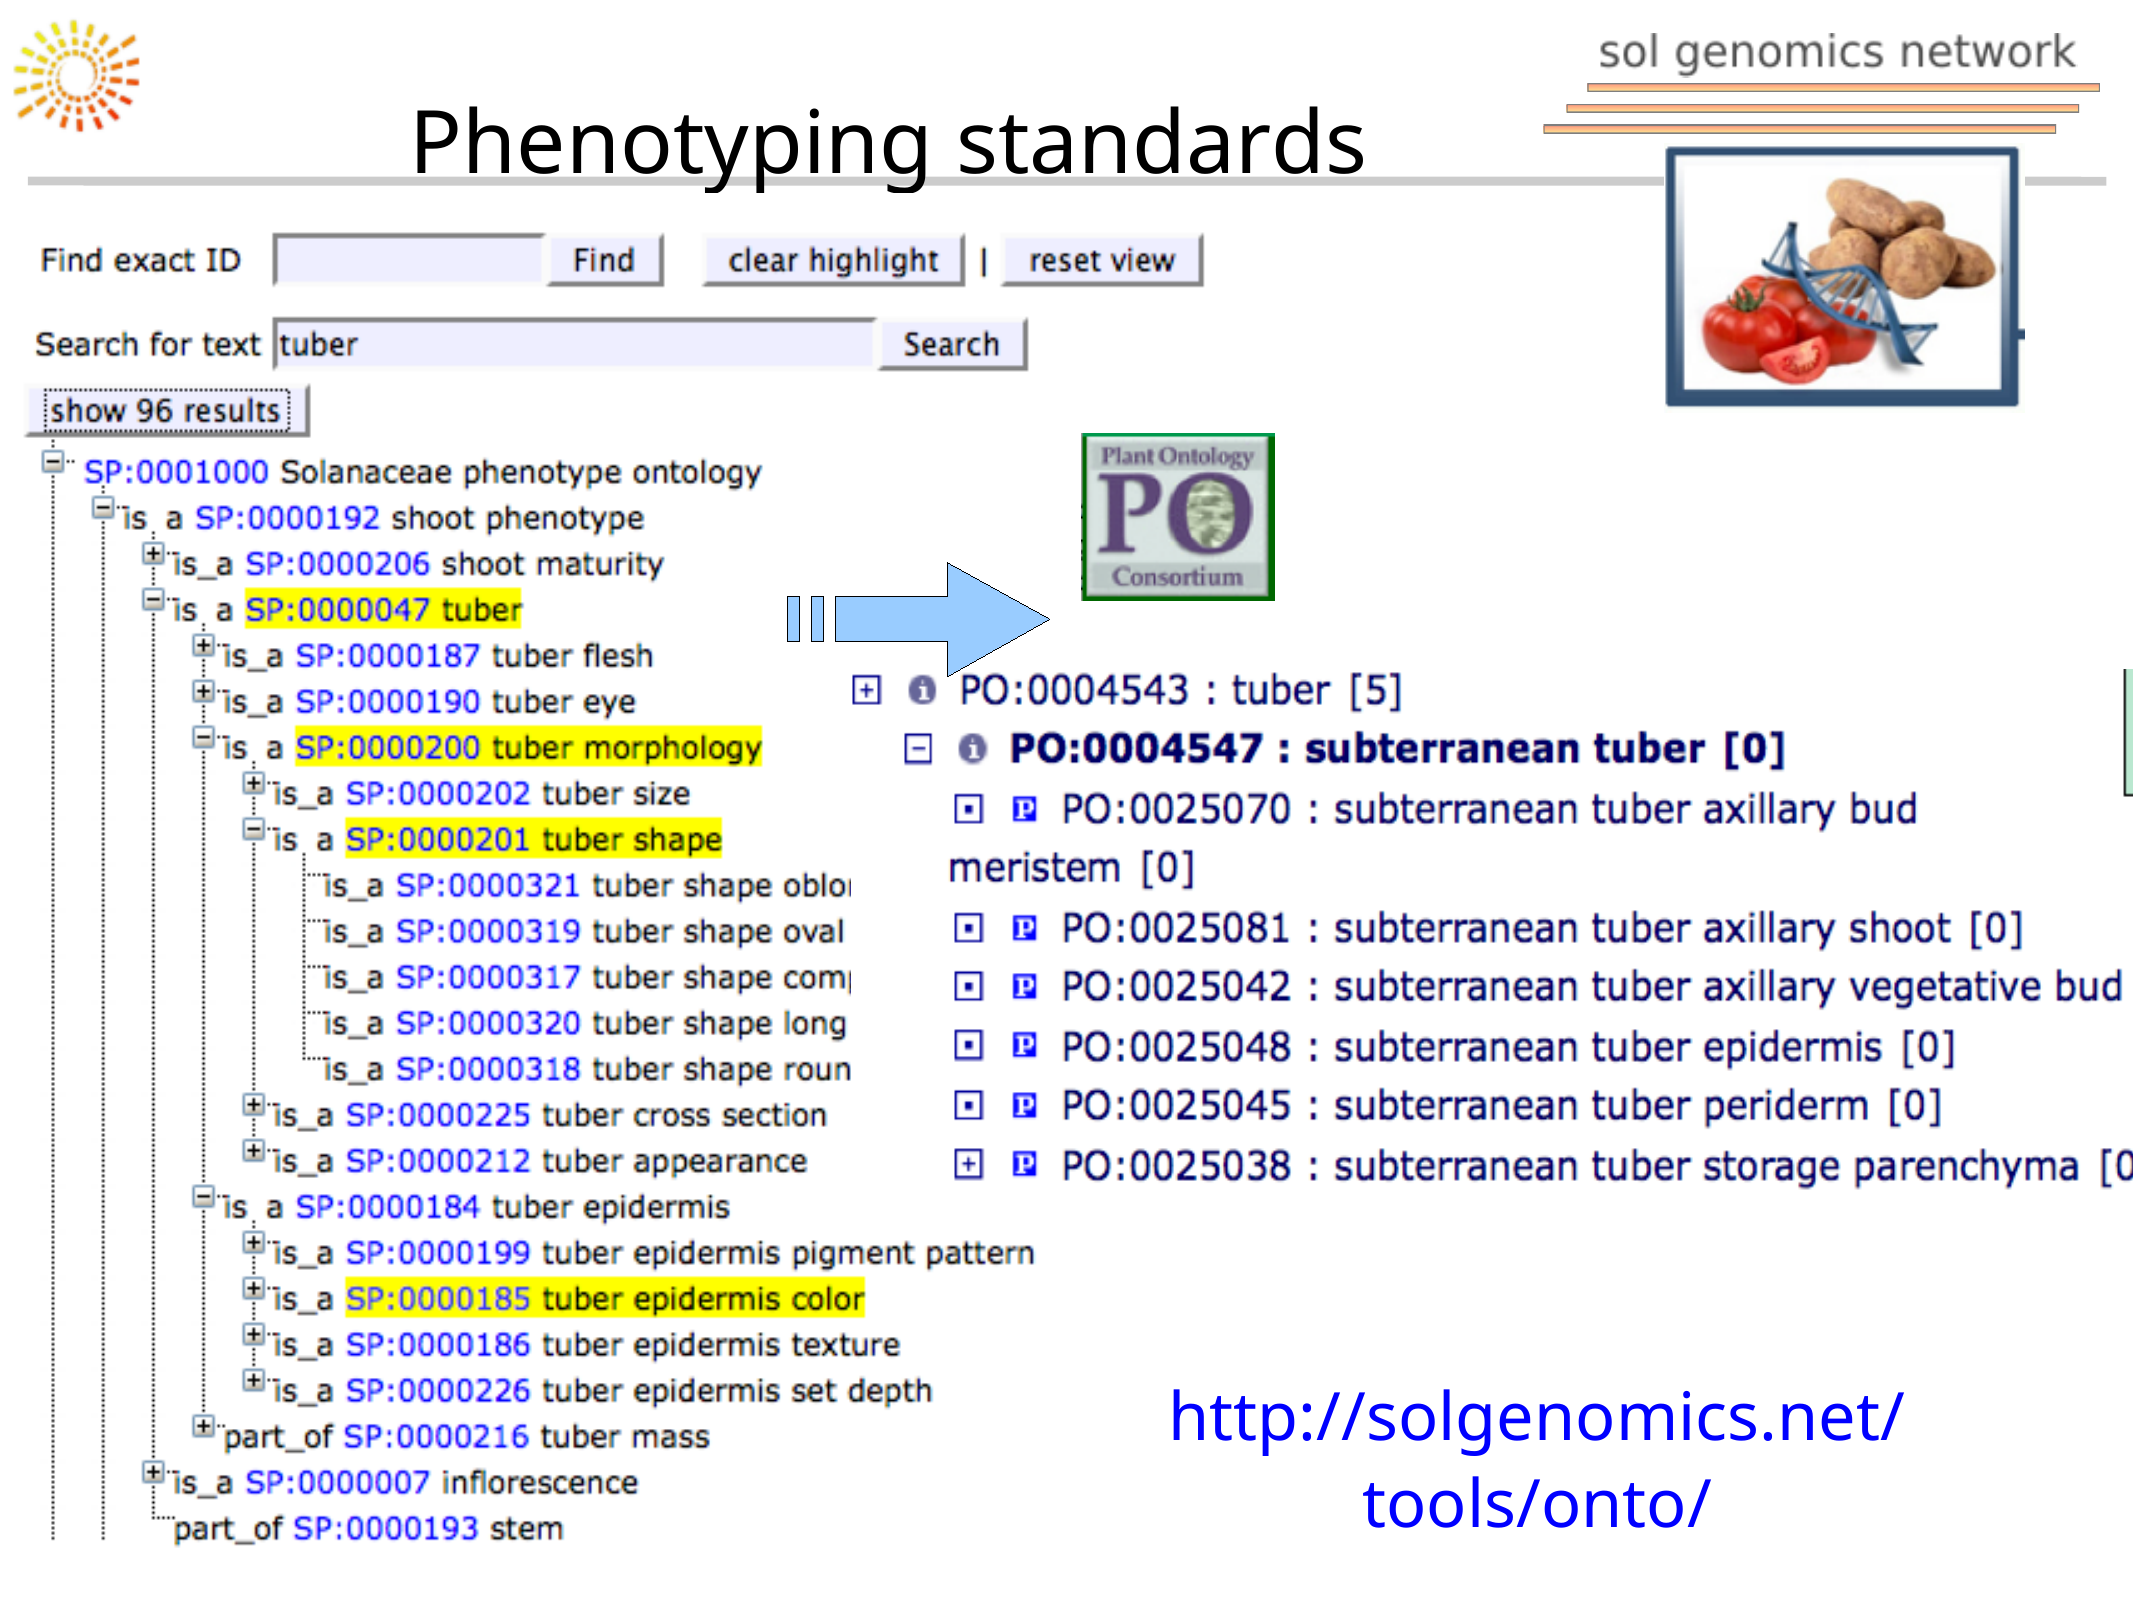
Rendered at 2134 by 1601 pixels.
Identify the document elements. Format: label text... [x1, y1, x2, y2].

text_box [787, 596, 800, 642]
text_box Phenotyping standards [262, 75, 1538, 191]
text_box [1543, 124, 2057, 134]
text_box http://solgenomics.net/tools/onto/ [1049, 1363, 2025, 1456]
text_box [1566, 104, 2080, 113]
text_box [835, 562, 1050, 677]
picture [4, 6, 150, 151]
picture [21, 193, 2133, 1576]
picture [1597, 33, 2078, 78]
text_box [1587, 83, 2100, 92]
text_box [811, 596, 824, 642]
picture [1664, 143, 2025, 413]
